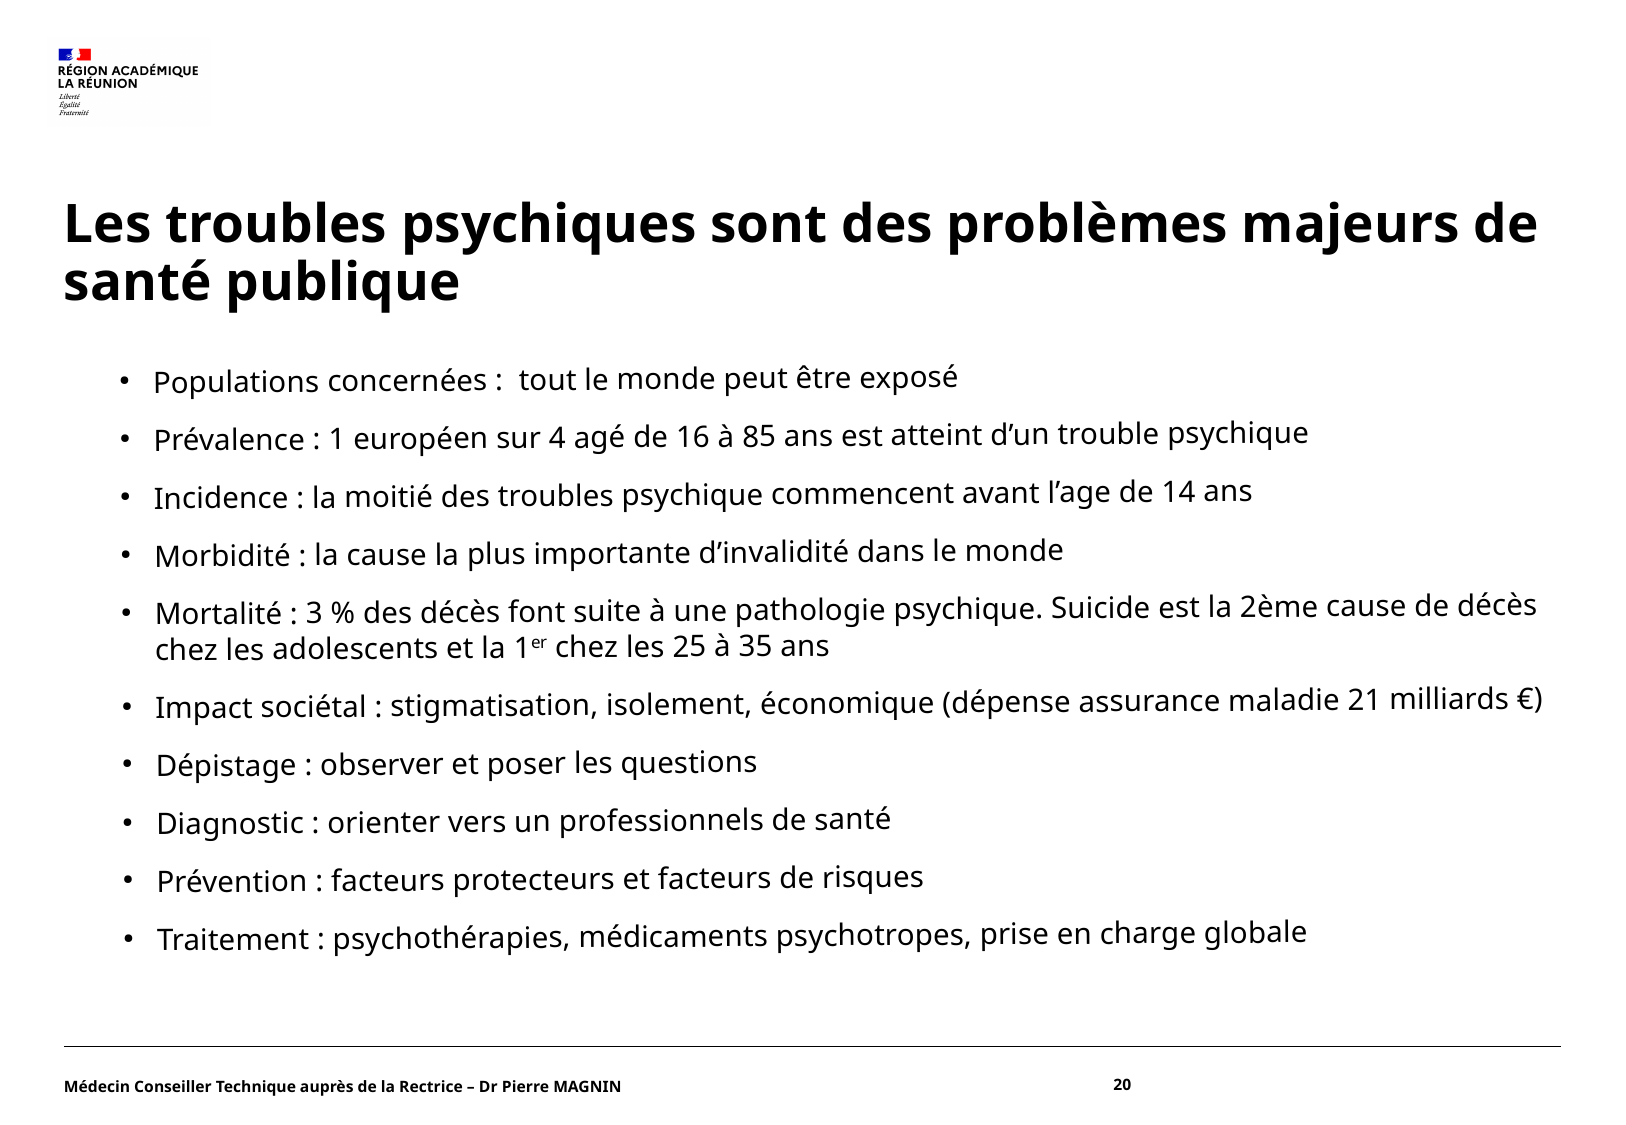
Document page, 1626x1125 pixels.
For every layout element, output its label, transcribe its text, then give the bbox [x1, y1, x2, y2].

list Populations concernées : tout le monde peut être exposé Prévalence : 1 européen sur 4 agé de 16 à 85 ans est atteint d’un trouble psychique Incidence : la moitié des troubles psychique commencent avant l’age de 14 ans Morbidité : la cause la plus importante d’invalidité dans le monde Mortalité : 3 % des décès font suite à une pathologie psychique. Suicide est la 2ème cause de décès chez les adolescents et la 1er chez les 25 à 35 ans Impact sociétal : stigmatisation, isolement, économique (dépense assurance maladie 21 milliards €) Dépistage : observer et poser les questions Diagnostic : orienter vers un professionnels de santé Prévention : facteurs protecteurs et facteurs de risques Traitement : psychothérapies, médicaments psychotropes, prise en charge globale [85, 295, 1583, 963]
text_box Médecin Conseiller Technique auprès de la Rectrice – Dr Pierre MAGNIN [64, 1046, 1114, 1125]
picture [47, 37, 211, 127]
text_box 33 [1114, 1046, 1354, 1125]
title Les troubles psychiques sont des problèmes majeurs de santé publique [63, 196, 1562, 272]
